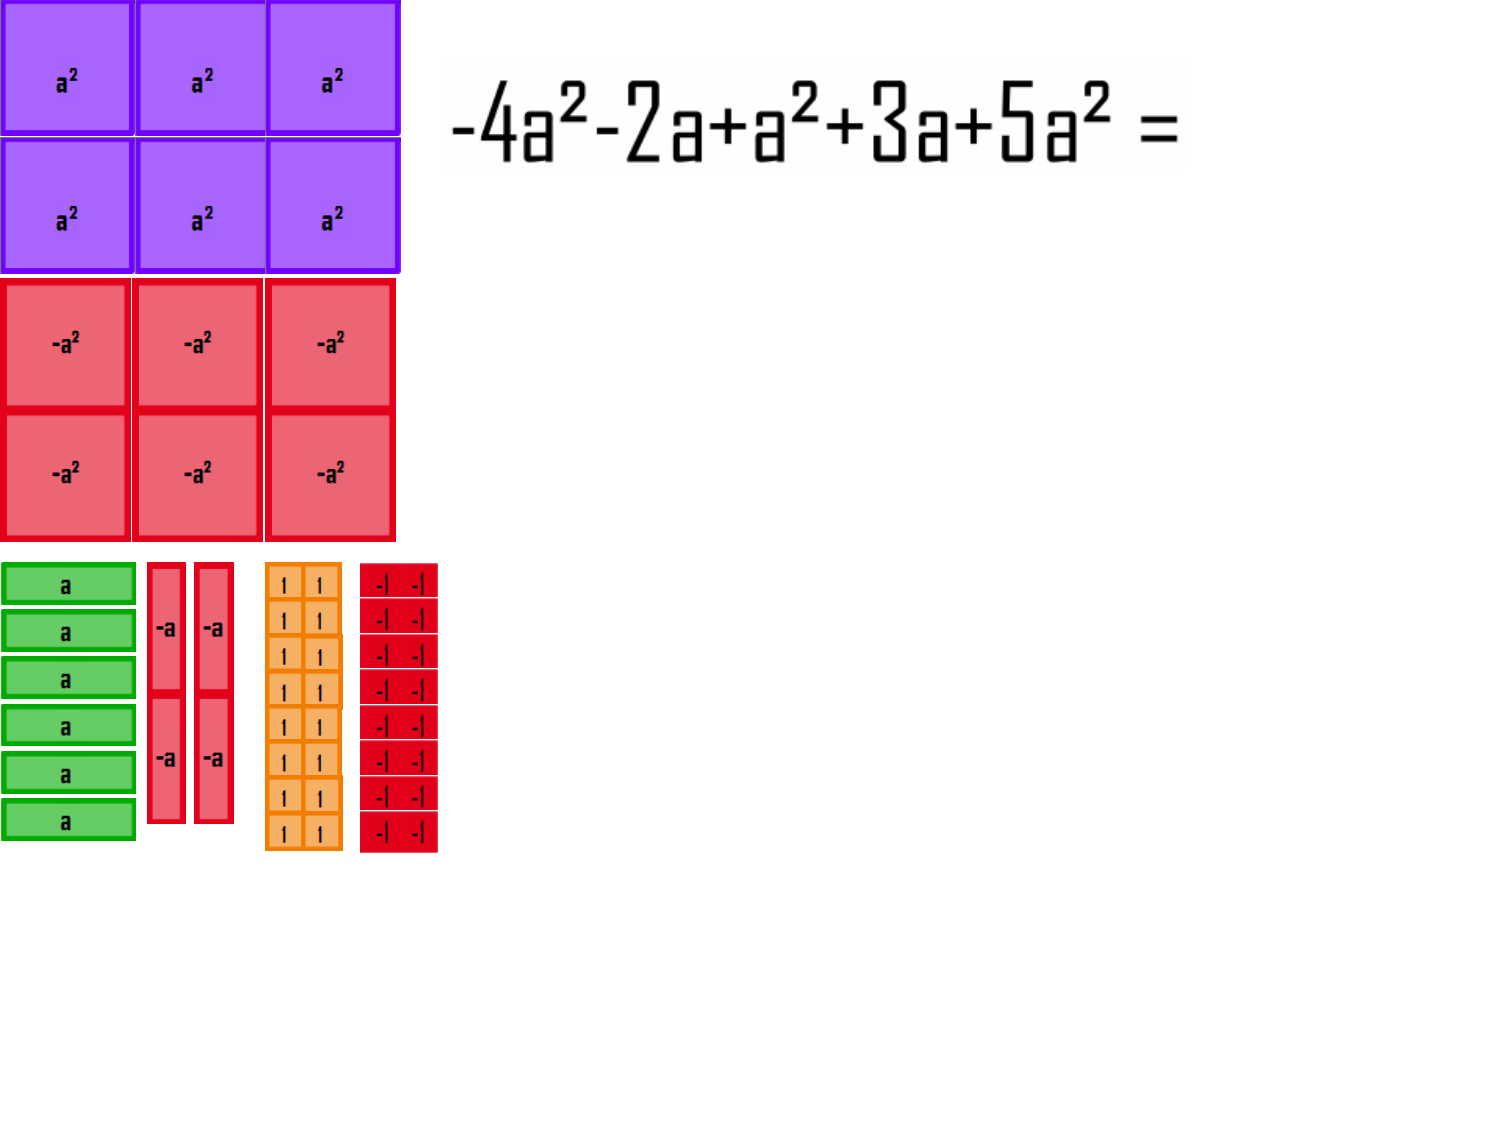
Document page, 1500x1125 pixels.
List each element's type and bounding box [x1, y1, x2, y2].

picture [0, 278, 131, 542]
picture [0, 137, 401, 274]
picture [419, 54, 1188, 174]
picture [265, 562, 343, 851]
picture [0, 562, 136, 605]
picture [147, 562, 186, 824]
picture [360, 562, 438, 854]
picture [0, 656, 136, 699]
picture [0, 798, 136, 841]
picture [0, 609, 136, 652]
picture [132, 278, 263, 542]
picture [0, 0, 401, 136]
picture [194, 562, 234, 824]
picture [265, 278, 396, 542]
picture [0, 704, 136, 747]
picture [0, 751, 136, 794]
